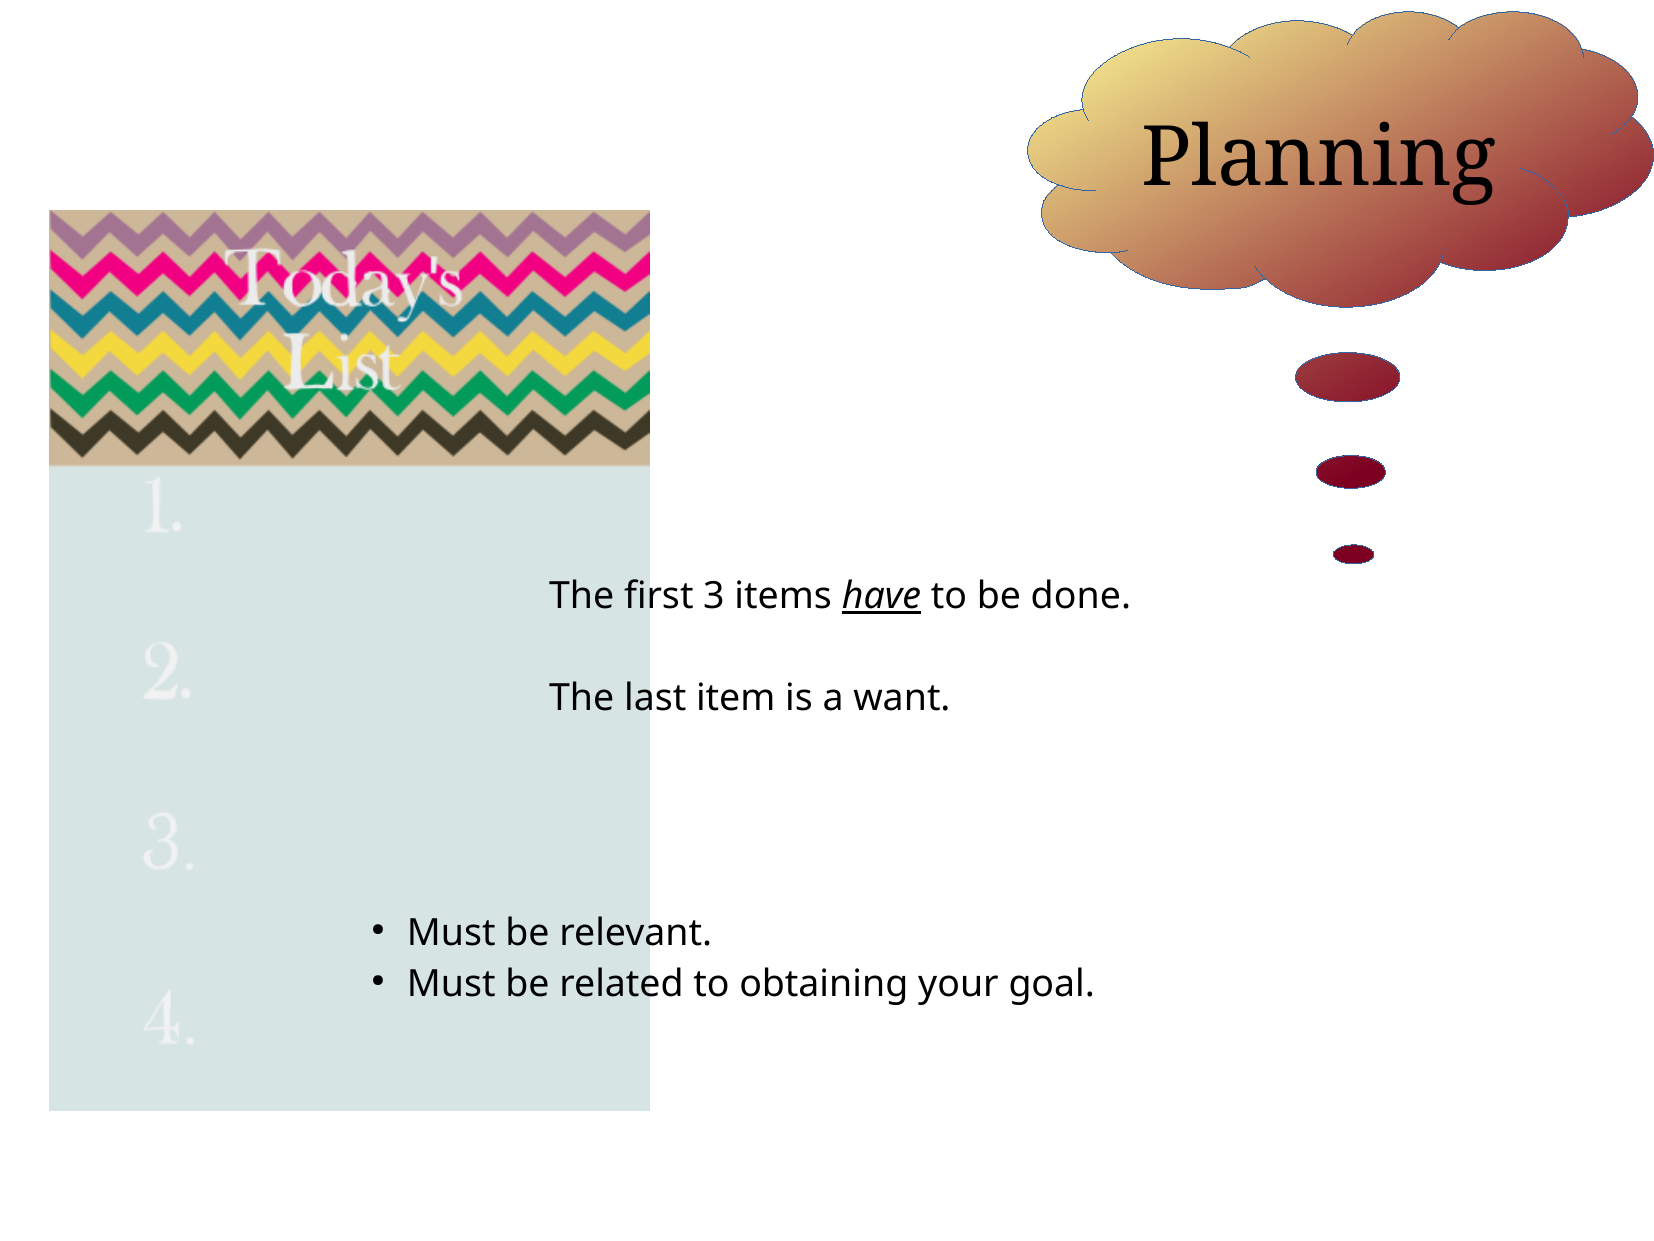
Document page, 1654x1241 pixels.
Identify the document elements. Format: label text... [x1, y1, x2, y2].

text_box Planning [1316, 455, 1386, 489]
text_box Planning [1027, 11, 1654, 308]
text_box Planning [1295, 352, 1400, 402]
text_box Planning [1333, 544, 1374, 561]
text_box Must be relevant. Must be related to obtaining your goal. [356, 897, 1583, 992]
picture [638, 700, 648, 708]
picture [49, 210, 650, 1111]
text_box The first 3 items have to be done. The last item is a want. [534, 561, 1571, 695]
